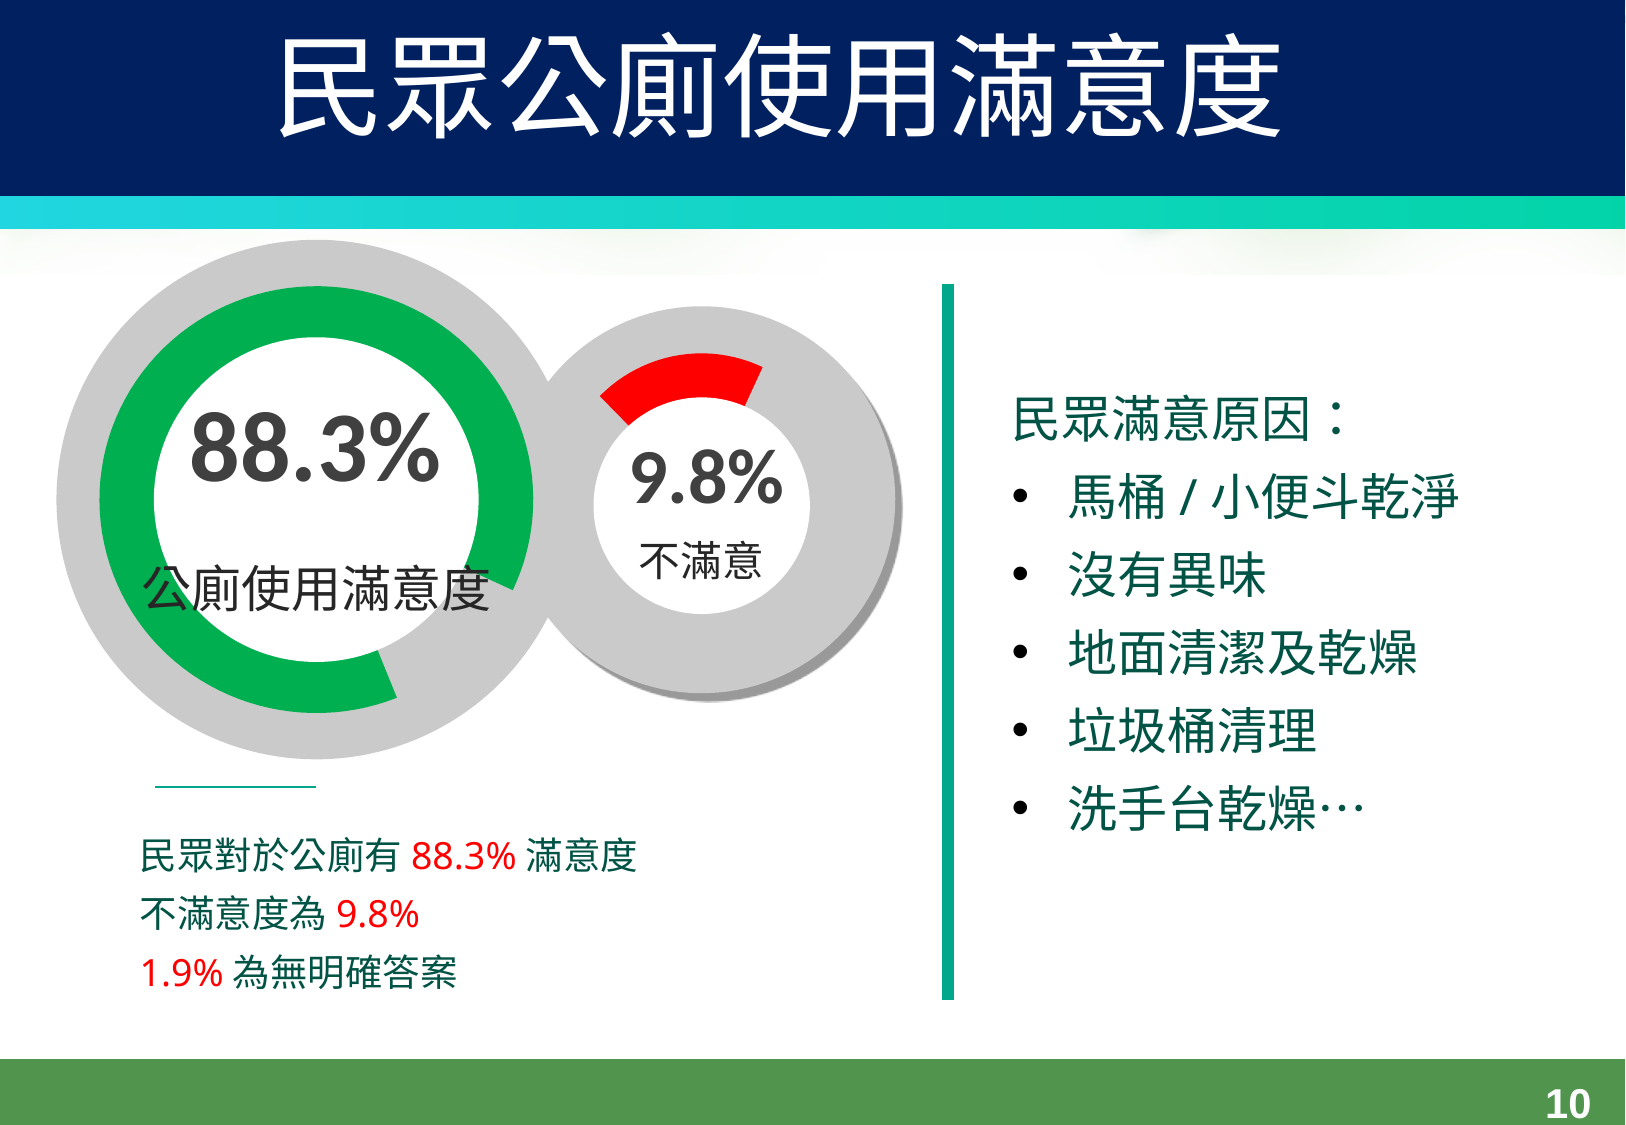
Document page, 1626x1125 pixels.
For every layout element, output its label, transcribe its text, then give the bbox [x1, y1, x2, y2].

text_box 民眾公廁使用滿意度 [257, 8, 1463, 161]
text_box 不滿意 [623, 527, 780, 594]
text_box [56, 239, 896, 760]
text_box 民眾滿意原因： 馬桶/小便斗乾淨 沒有異味 地面清潔及乾燥 垃圾桶清理 洗手台乾燥… [996, 362, 1593, 850]
text_box 民眾對於公廁有88.3%滿意度 不滿意度為9.8% 1.9%為無明確答案 [124, 810, 707, 1003]
text_box 公廁使用滿意度 [124, 550, 509, 627]
text_box 88.3% [169, 374, 462, 511]
text_box 9.8% [570, 418, 843, 528]
text_box [1530, 1069, 1625, 1125]
text_box [0, 0, 1625, 229]
